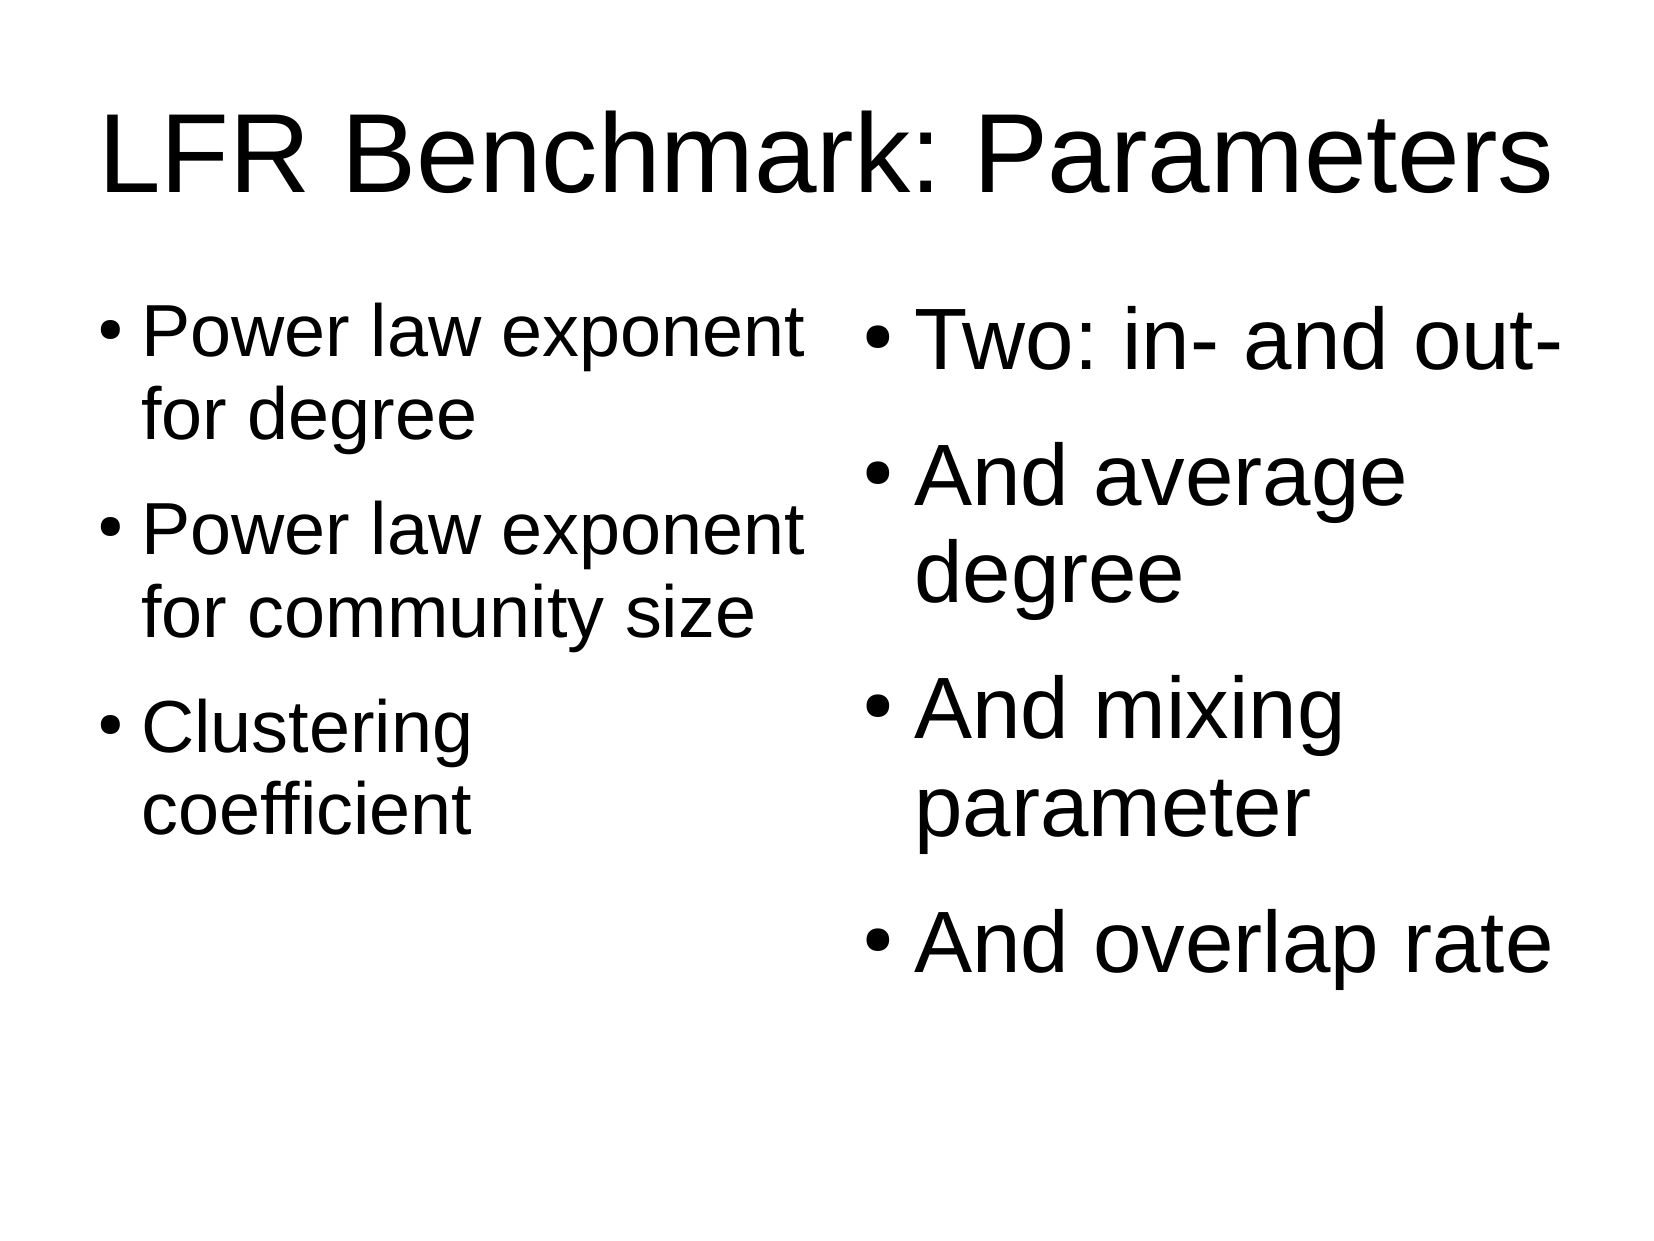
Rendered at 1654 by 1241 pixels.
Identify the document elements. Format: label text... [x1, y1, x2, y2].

list Power law exponent for degree Power law exponent for community size Clustering coefficient [82, 290, 809, 1010]
title LFR Benchmark: Parameters [82, 49, 1571, 257]
list Two: in- and out- And average degree And mixing parameter And overlap rate [844, 290, 1571, 1010]
